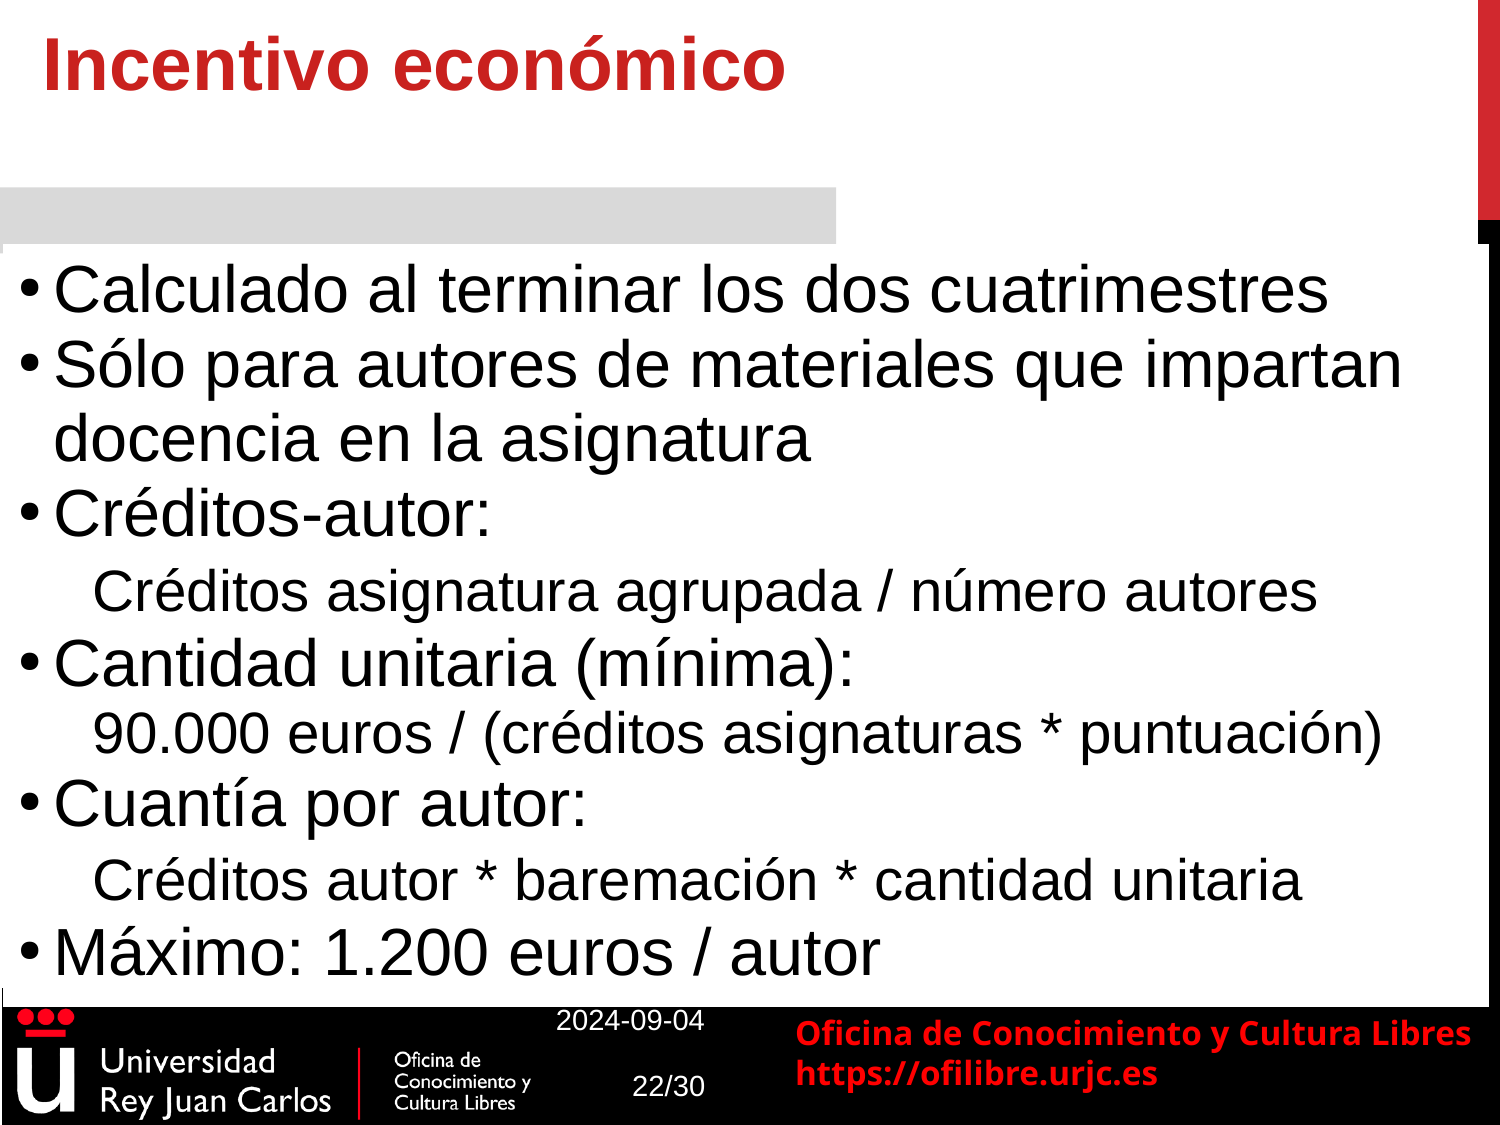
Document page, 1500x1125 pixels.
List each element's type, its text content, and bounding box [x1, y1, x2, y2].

text_box Calculado al terminar los dos cuatrimestres Sólo para autores de materiales que impartan docencia en la asignatura Créditos-autor: Créditos asignatura agrupada / número autores Cantidad unitaria (mínima): 90.000 euros / (créditos asignaturas * puntuación) Cuantía por autor: Créditos autor * baremación * cantidad unitaria Máximo: 1.200 euros / autor [3, 244, 1489, 1007]
picture [17, 1007, 531, 1120]
text_box Incentivo económico [27, 15, 1381, 199]
title [75, 7, 1425, 196]
